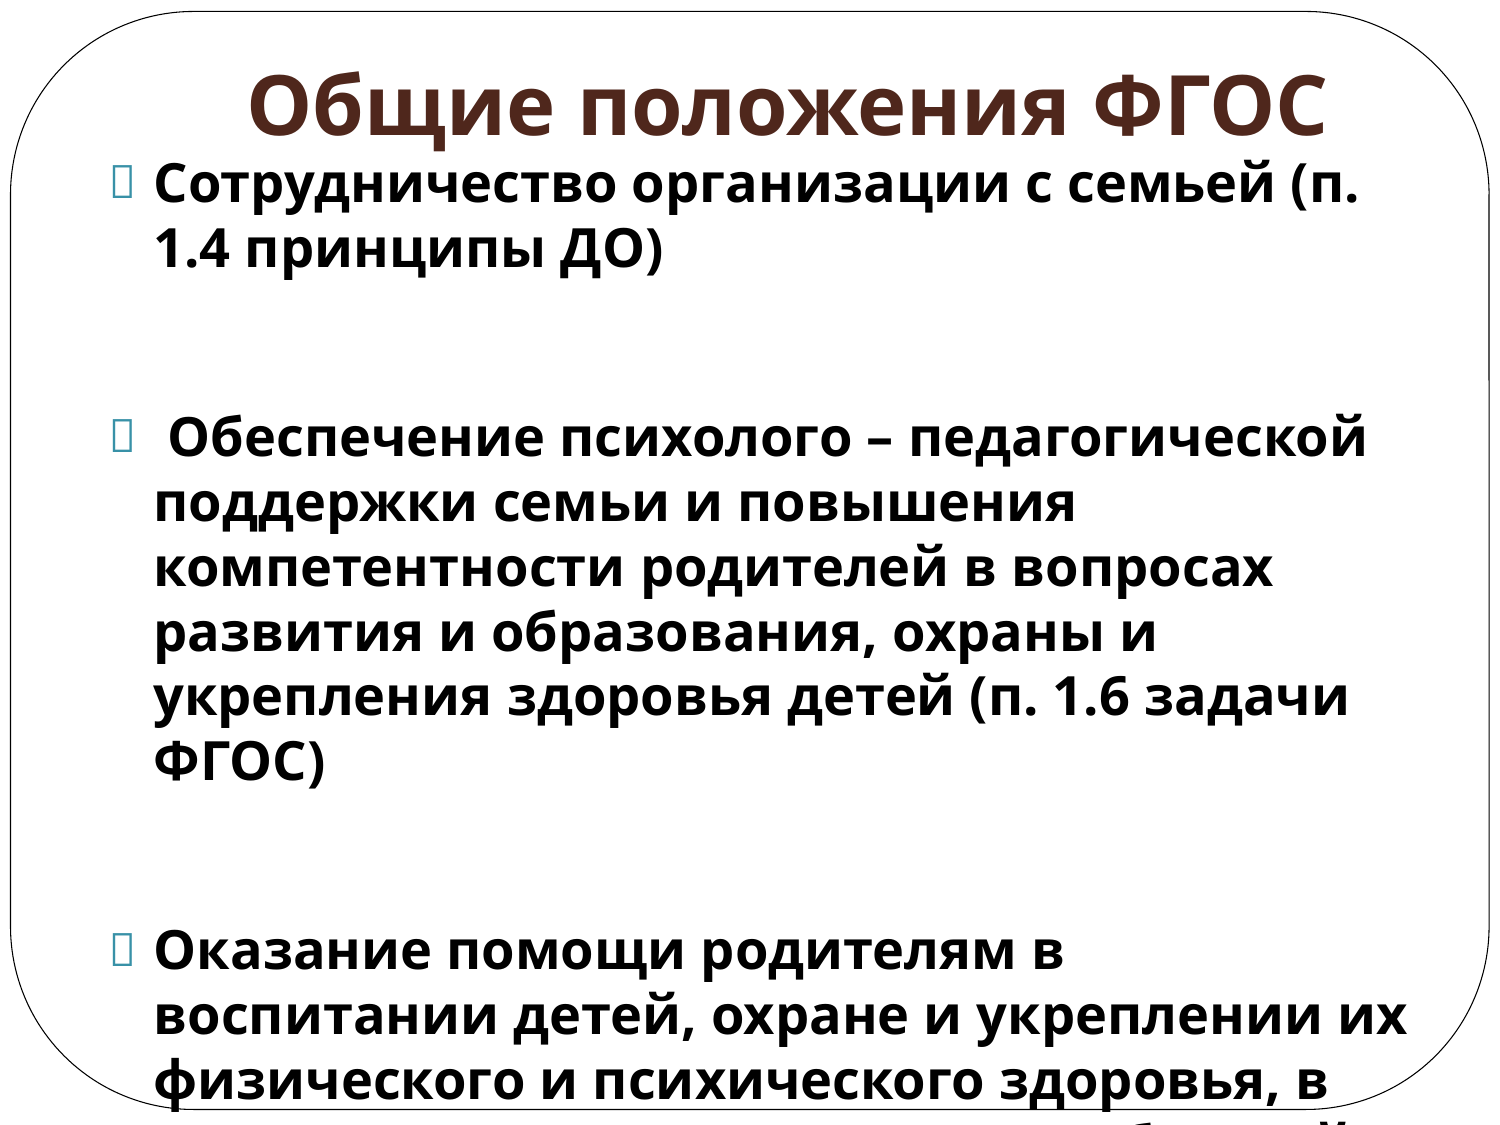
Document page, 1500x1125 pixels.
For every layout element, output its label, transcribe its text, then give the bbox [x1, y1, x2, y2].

title Общие положения ФГОС [150, 45, 1425, 140]
list Сотрудничество организации с семьей (п. 1.4 принципы ДО) Обеспечение психолого – педагогической поддержки семьи и повышения компетентности родителей в вопросах развития и образования, охраны и укрепления здоровья детей (п. 1.6 задачи ФГОС) Оказание помощи родителям в воспитании детей, охране и укреплении их физического и психического здоровья, в развитии индивидуальных способностей и необходимости коррекции нарушений их развития (п. 1.7 основа для разработки ФГОС) [93, 140, 1425, 1043]
